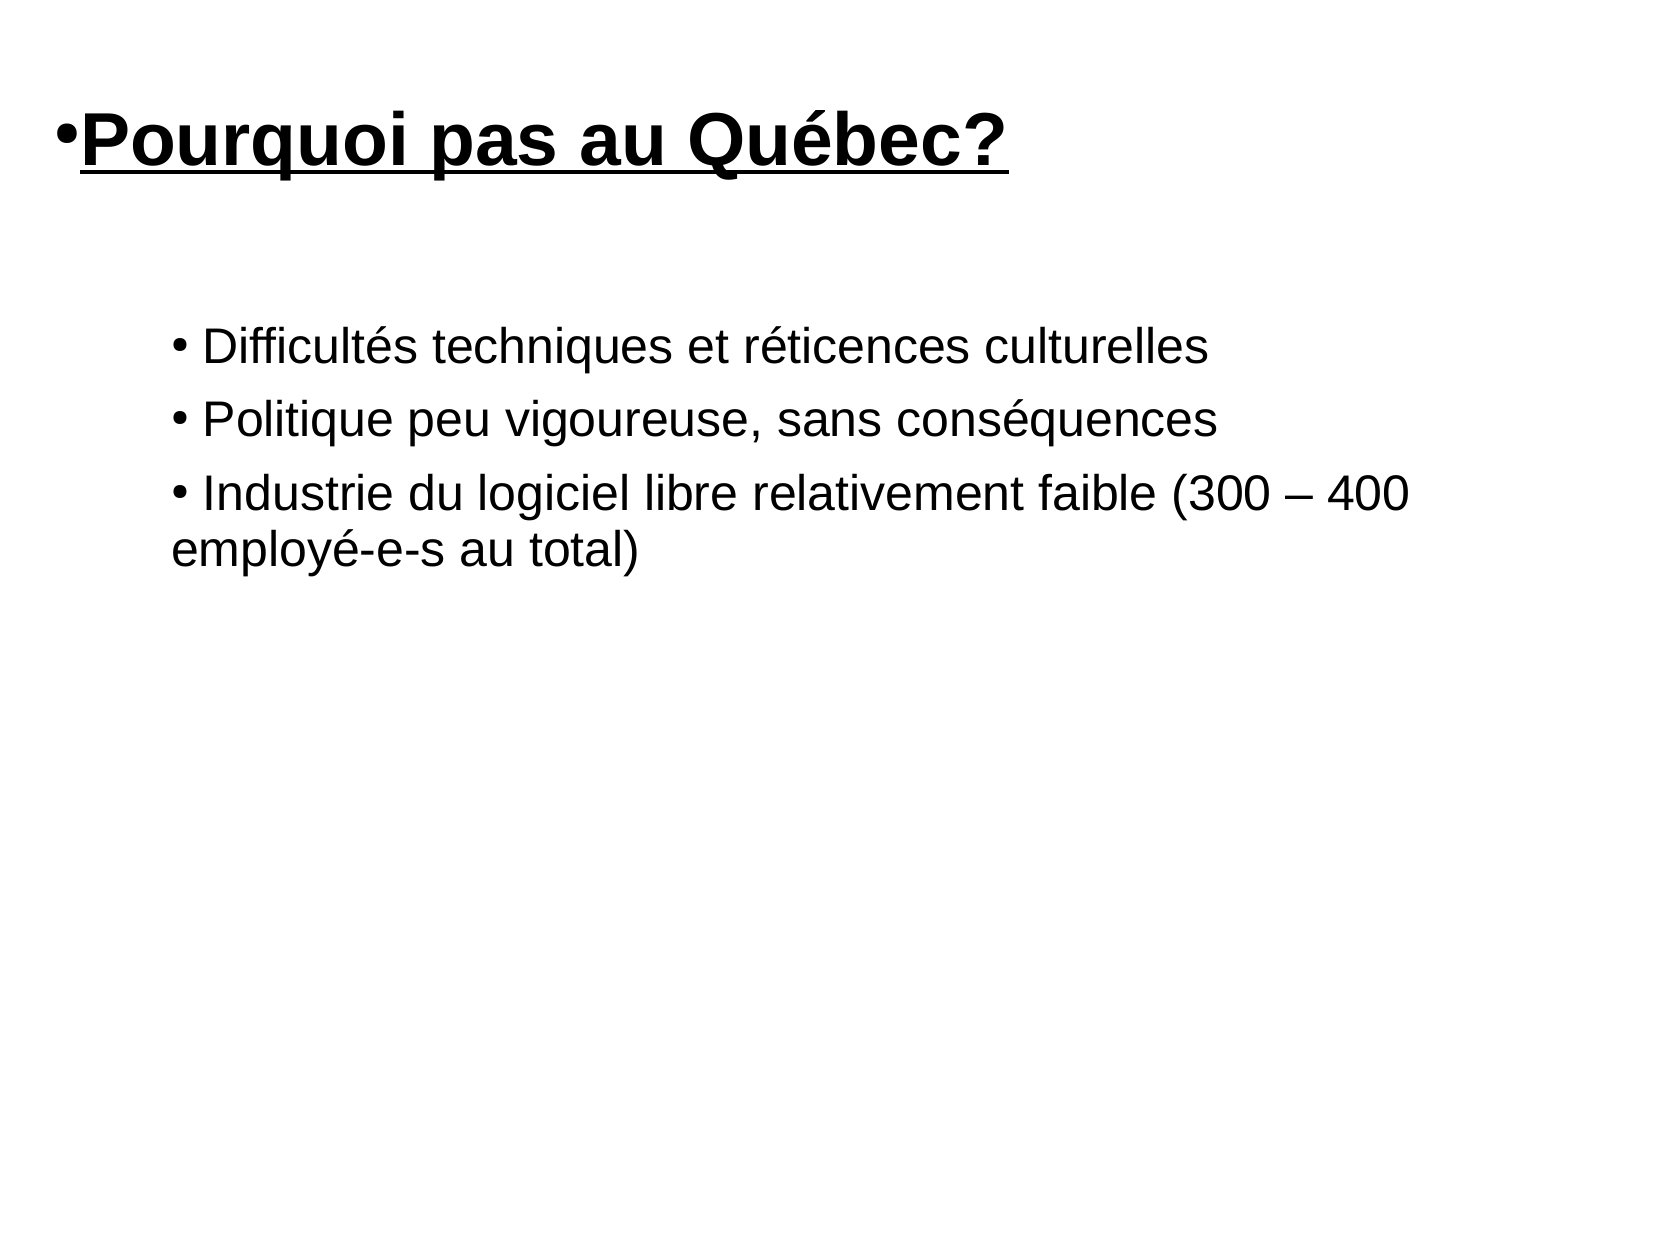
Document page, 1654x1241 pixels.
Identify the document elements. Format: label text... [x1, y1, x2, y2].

title Pourquoi pas au Québec? [39, 32, 1654, 240]
text_box Difficultés techniques et réticences culturelles Politique peu vigoureuse, sans conséquences Industrie du logiciel libre relativement faible (300 – 400 employé-e-s au total) [156, 310, 1511, 612]
